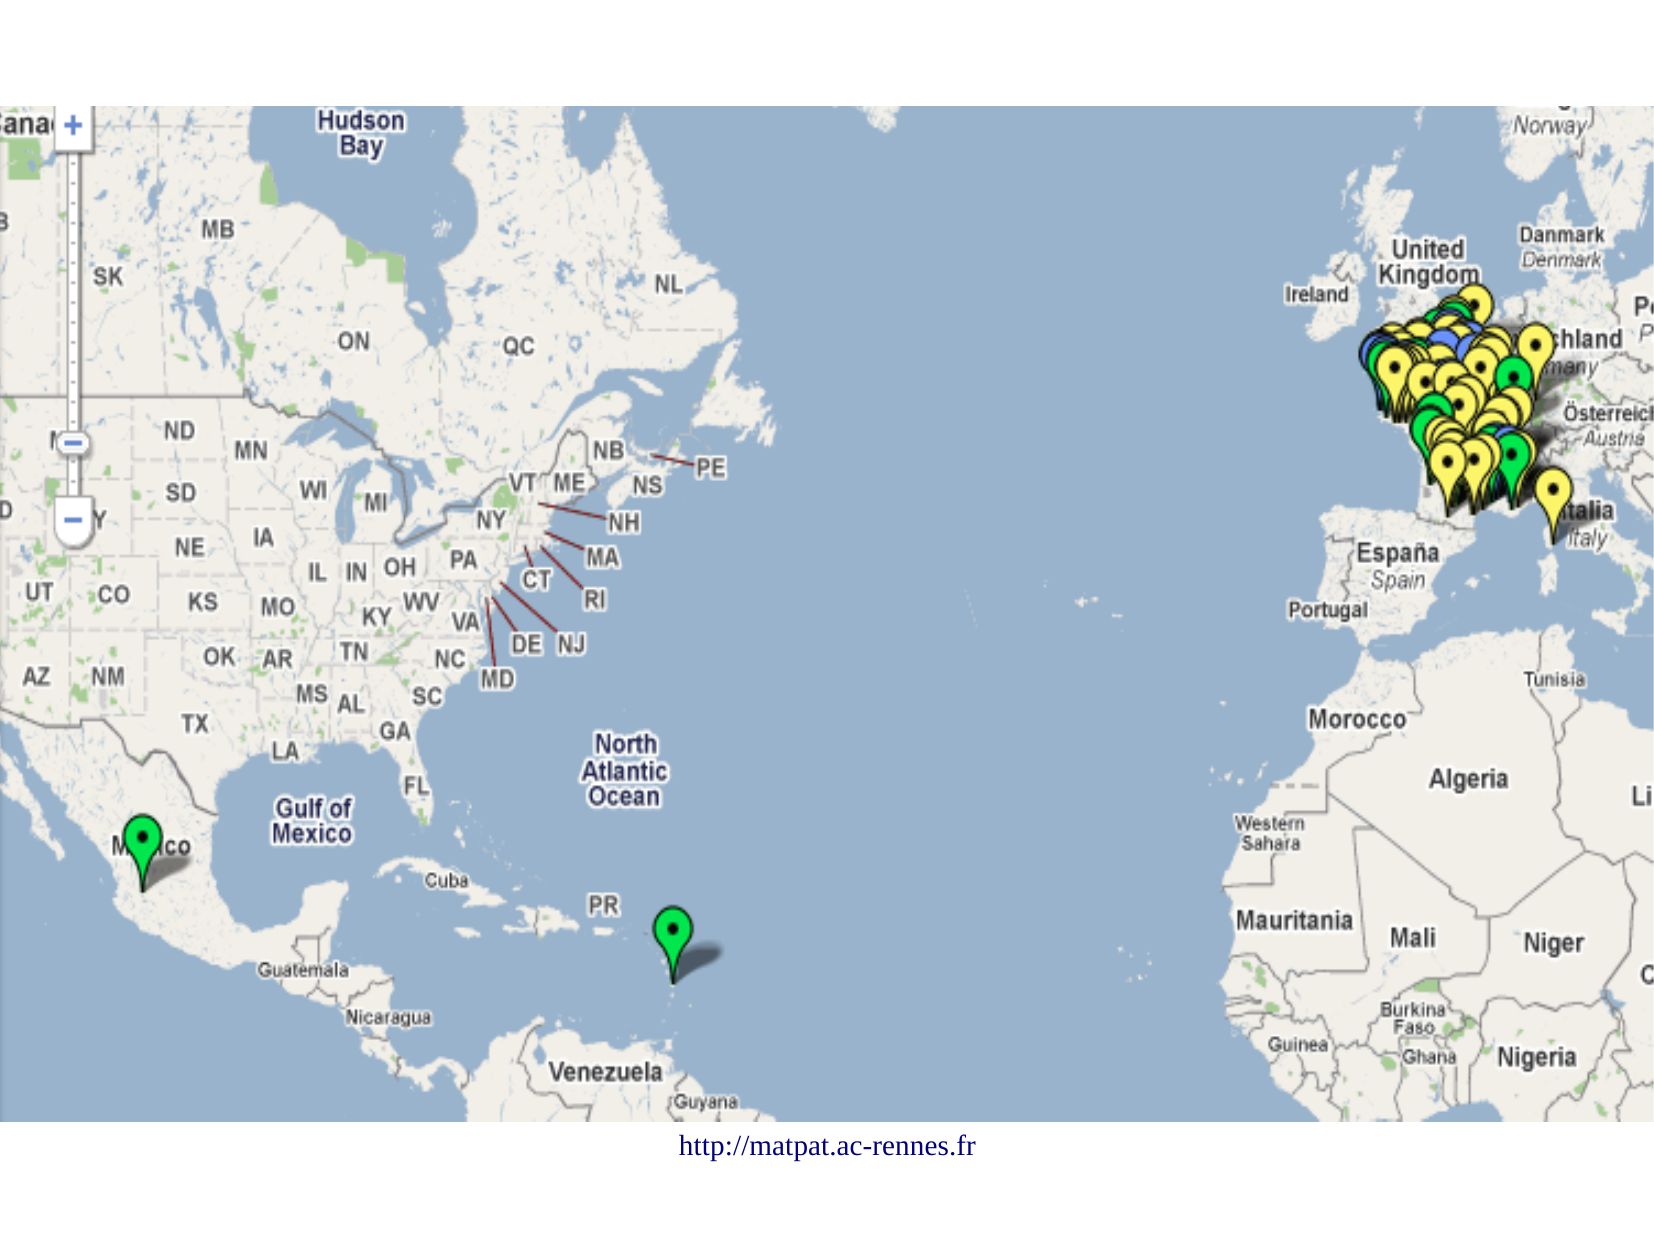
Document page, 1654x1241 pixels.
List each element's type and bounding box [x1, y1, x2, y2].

picture [0, 106, 1654, 1123]
